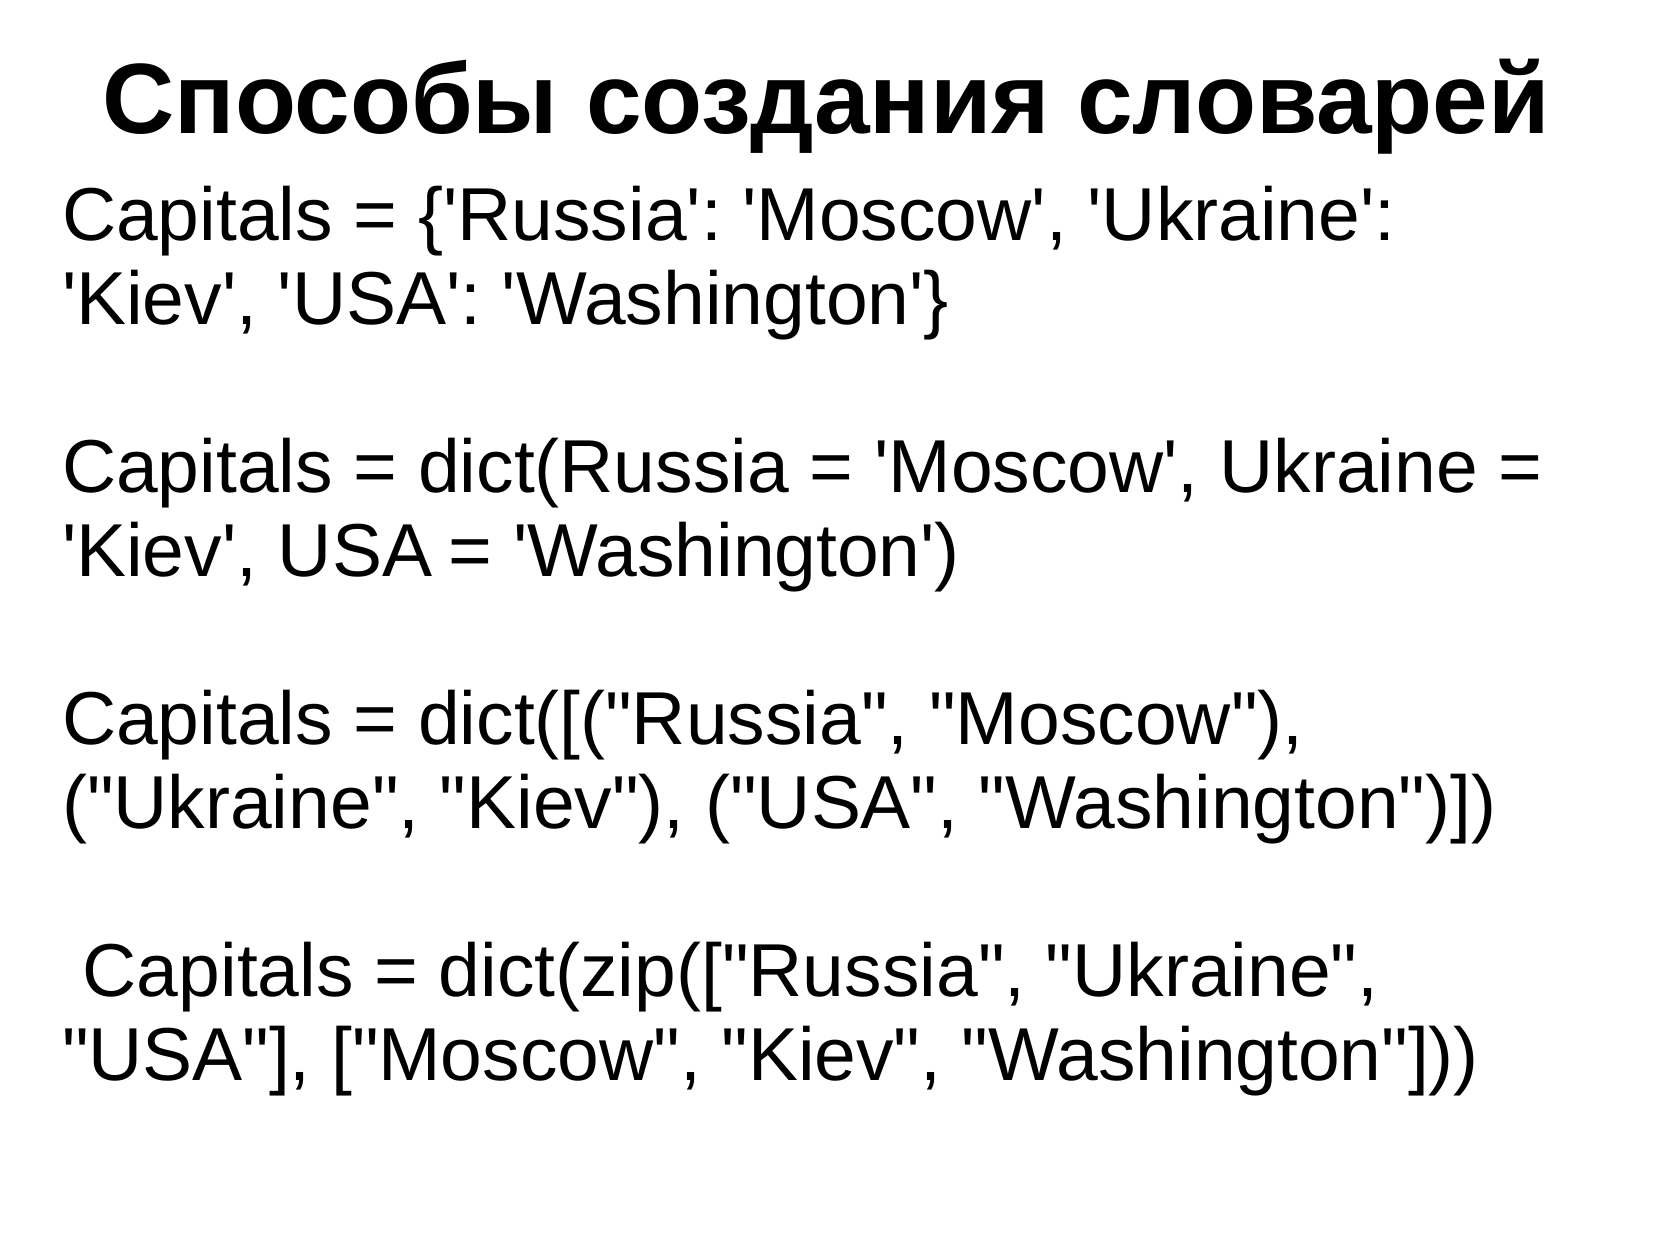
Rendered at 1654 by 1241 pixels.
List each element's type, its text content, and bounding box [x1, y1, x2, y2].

text_box Способы создания словарей [23, 35, 1630, 274]
text_box Capitals = {'Russia': 'Moscow', 'Ukraine': 'Kiev', 'USA': 'Washington'} Capitals = dict(Russia = 'Moscow', Ukraine = 'Kiev', USA = 'Washington') Capitals = dict([("Russia", "Moscow"), ("Ukraine", "Kiev"), ("USA", "Washington")]) Capitals = dict(zip(["Russia", "Ukraine", "USA"], ["Moscow", "Kiev", "Washington"])) [47, 274, 1607, 1170]
